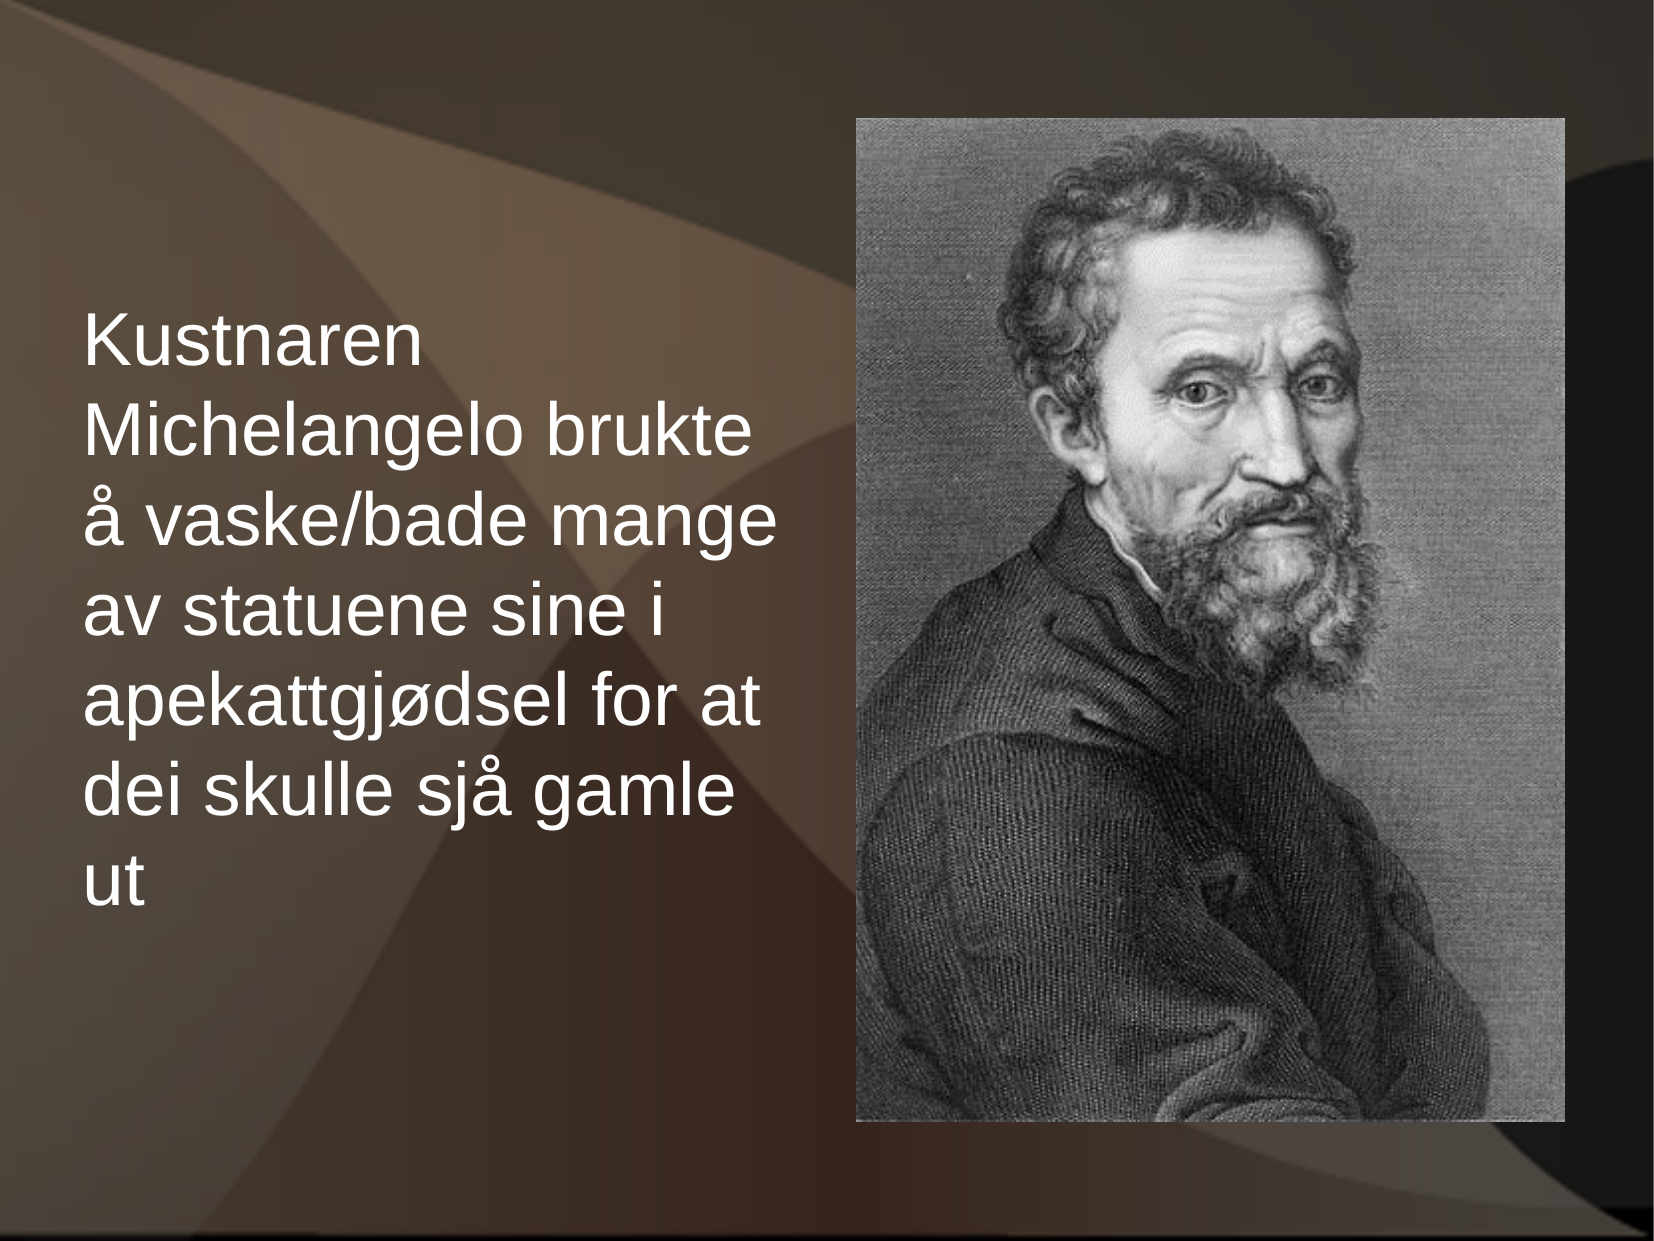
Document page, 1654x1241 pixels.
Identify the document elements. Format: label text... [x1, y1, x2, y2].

list Kustnaren Michelangelo brukte å vaske/bade mange av statuene sine i apekattgjødsel for at dei skulle sjå gamle ut [82, 290, 809, 1109]
picture [856, 118, 1565, 1123]
